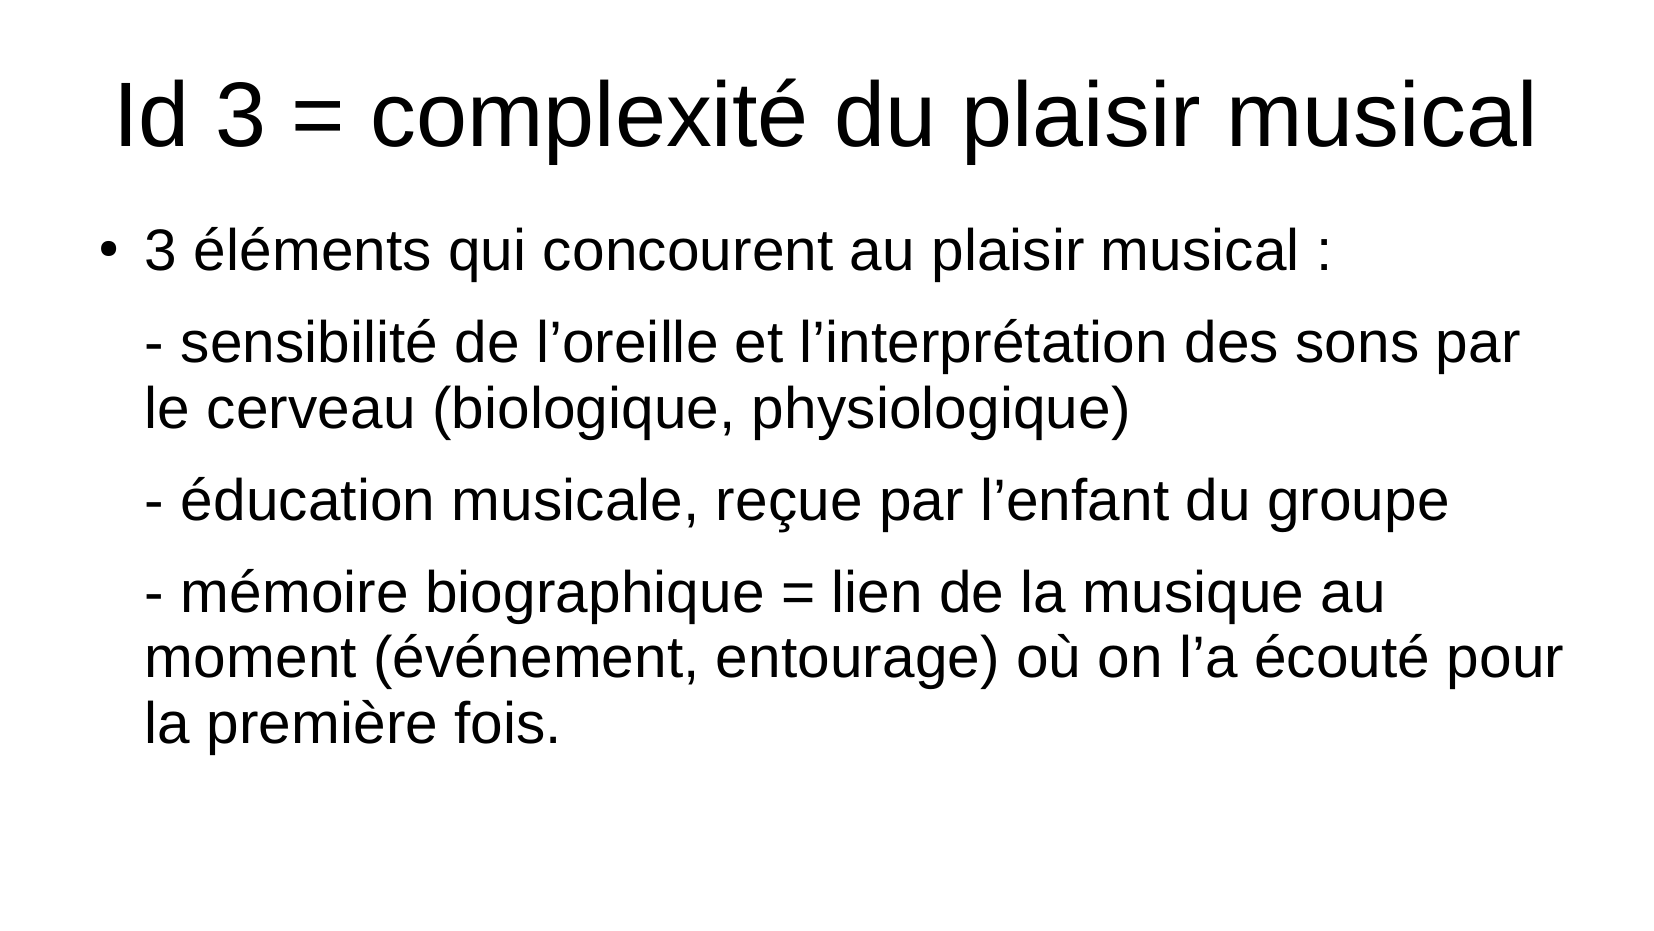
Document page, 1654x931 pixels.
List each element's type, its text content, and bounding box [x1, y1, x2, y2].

title Id 3 = complexité du plaisir musical [82, 37, 1571, 193]
list 3 éléments qui concourent au plaisir musical : - sensibilité de l’oreille et l’interprétation des sons par le cerveau (biologique, physiologique) - éducation musicale, reçue par l’enfant du groupe - mémoire biographique = lien de la musique au moment (événement, entourage) où on l’a écouté pour la première fois. [82, 217, 1571, 758]
